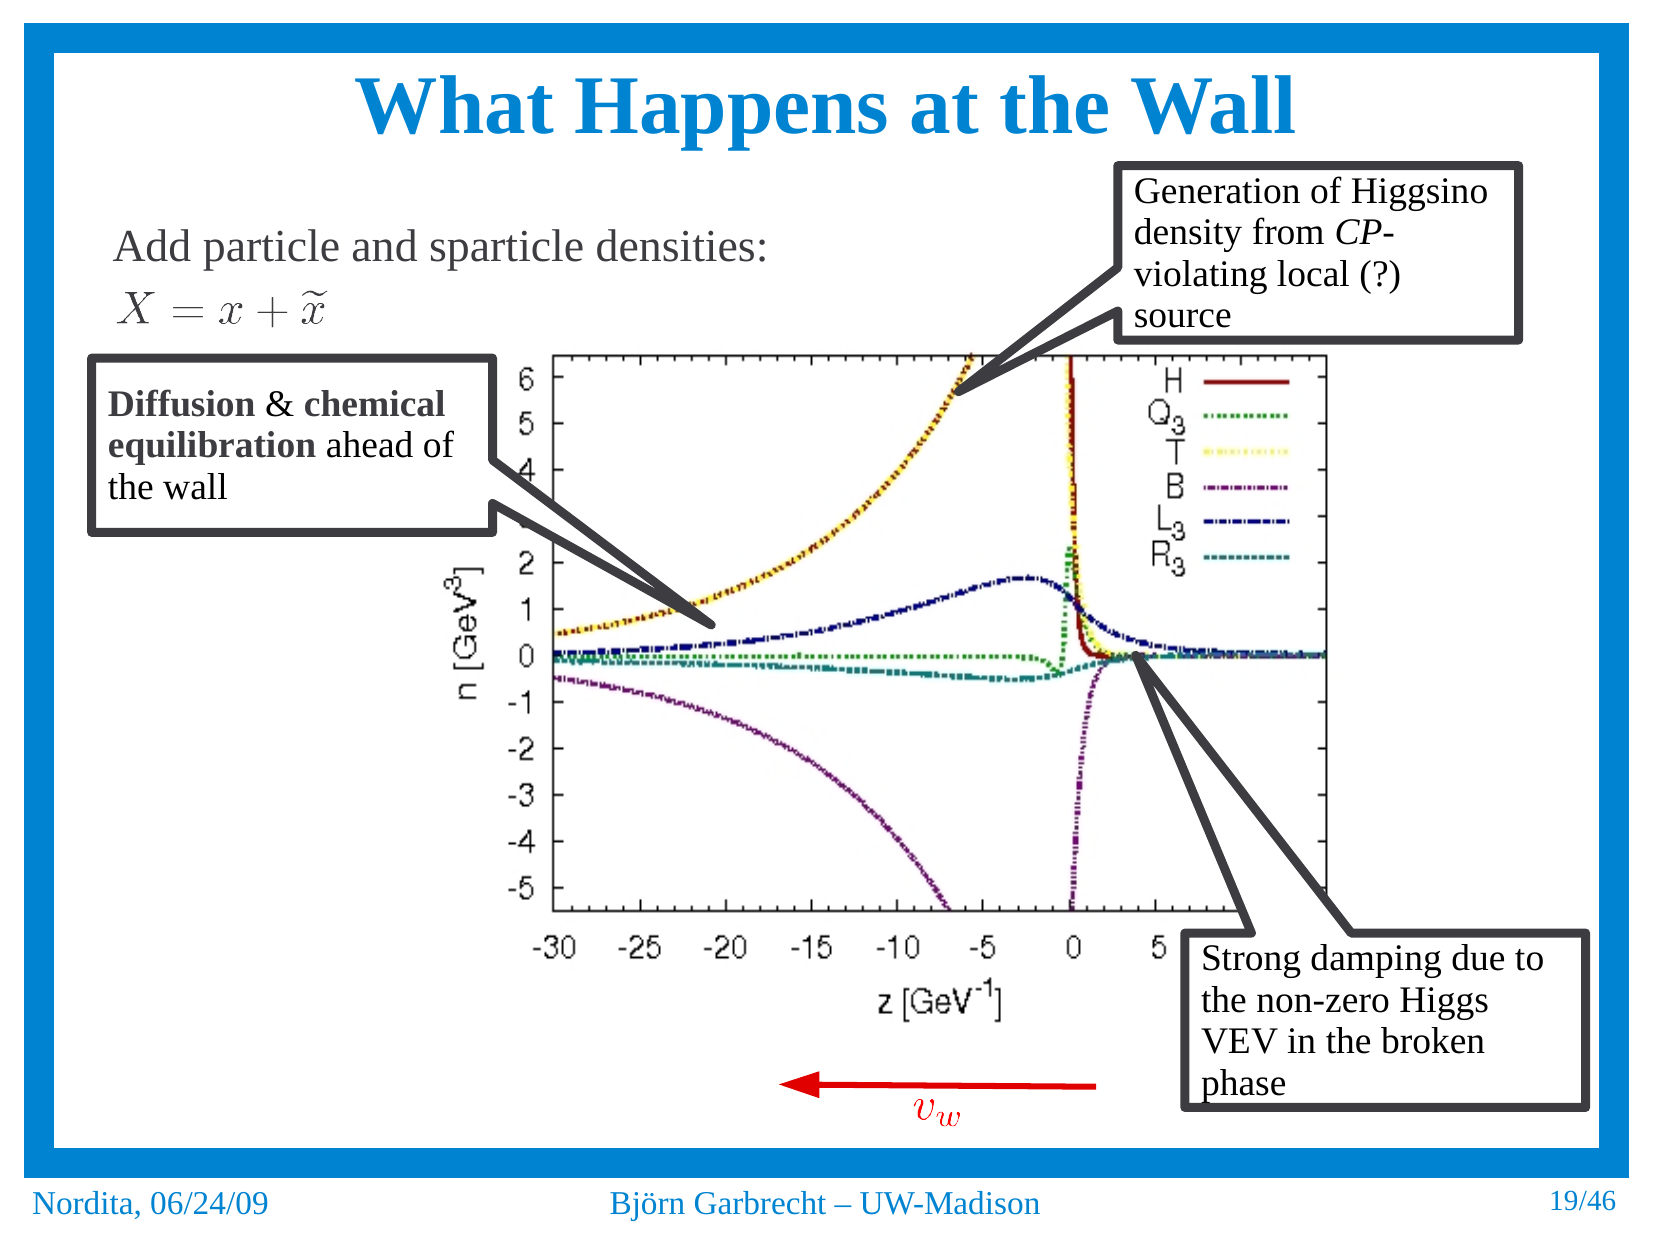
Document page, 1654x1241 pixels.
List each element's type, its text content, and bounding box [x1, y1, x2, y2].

title What Happens at the Wall [82, 2, 1571, 210]
text_box Add particle and sparticle densities: [97, 213, 785, 285]
picture [112, 284, 337, 330]
text_box Strong damping due to the non-zero Higgs VEV in the broken phase [1135, 655, 1586, 1108]
text_box Diffusion & chemical equilibration ahead of the wall [91, 358, 712, 625]
picture [909, 1093, 969, 1130]
text_box Generation of Higgsino density from CP-violating local (?) source [958, 165, 1519, 392]
picture [431, 313, 1381, 1052]
